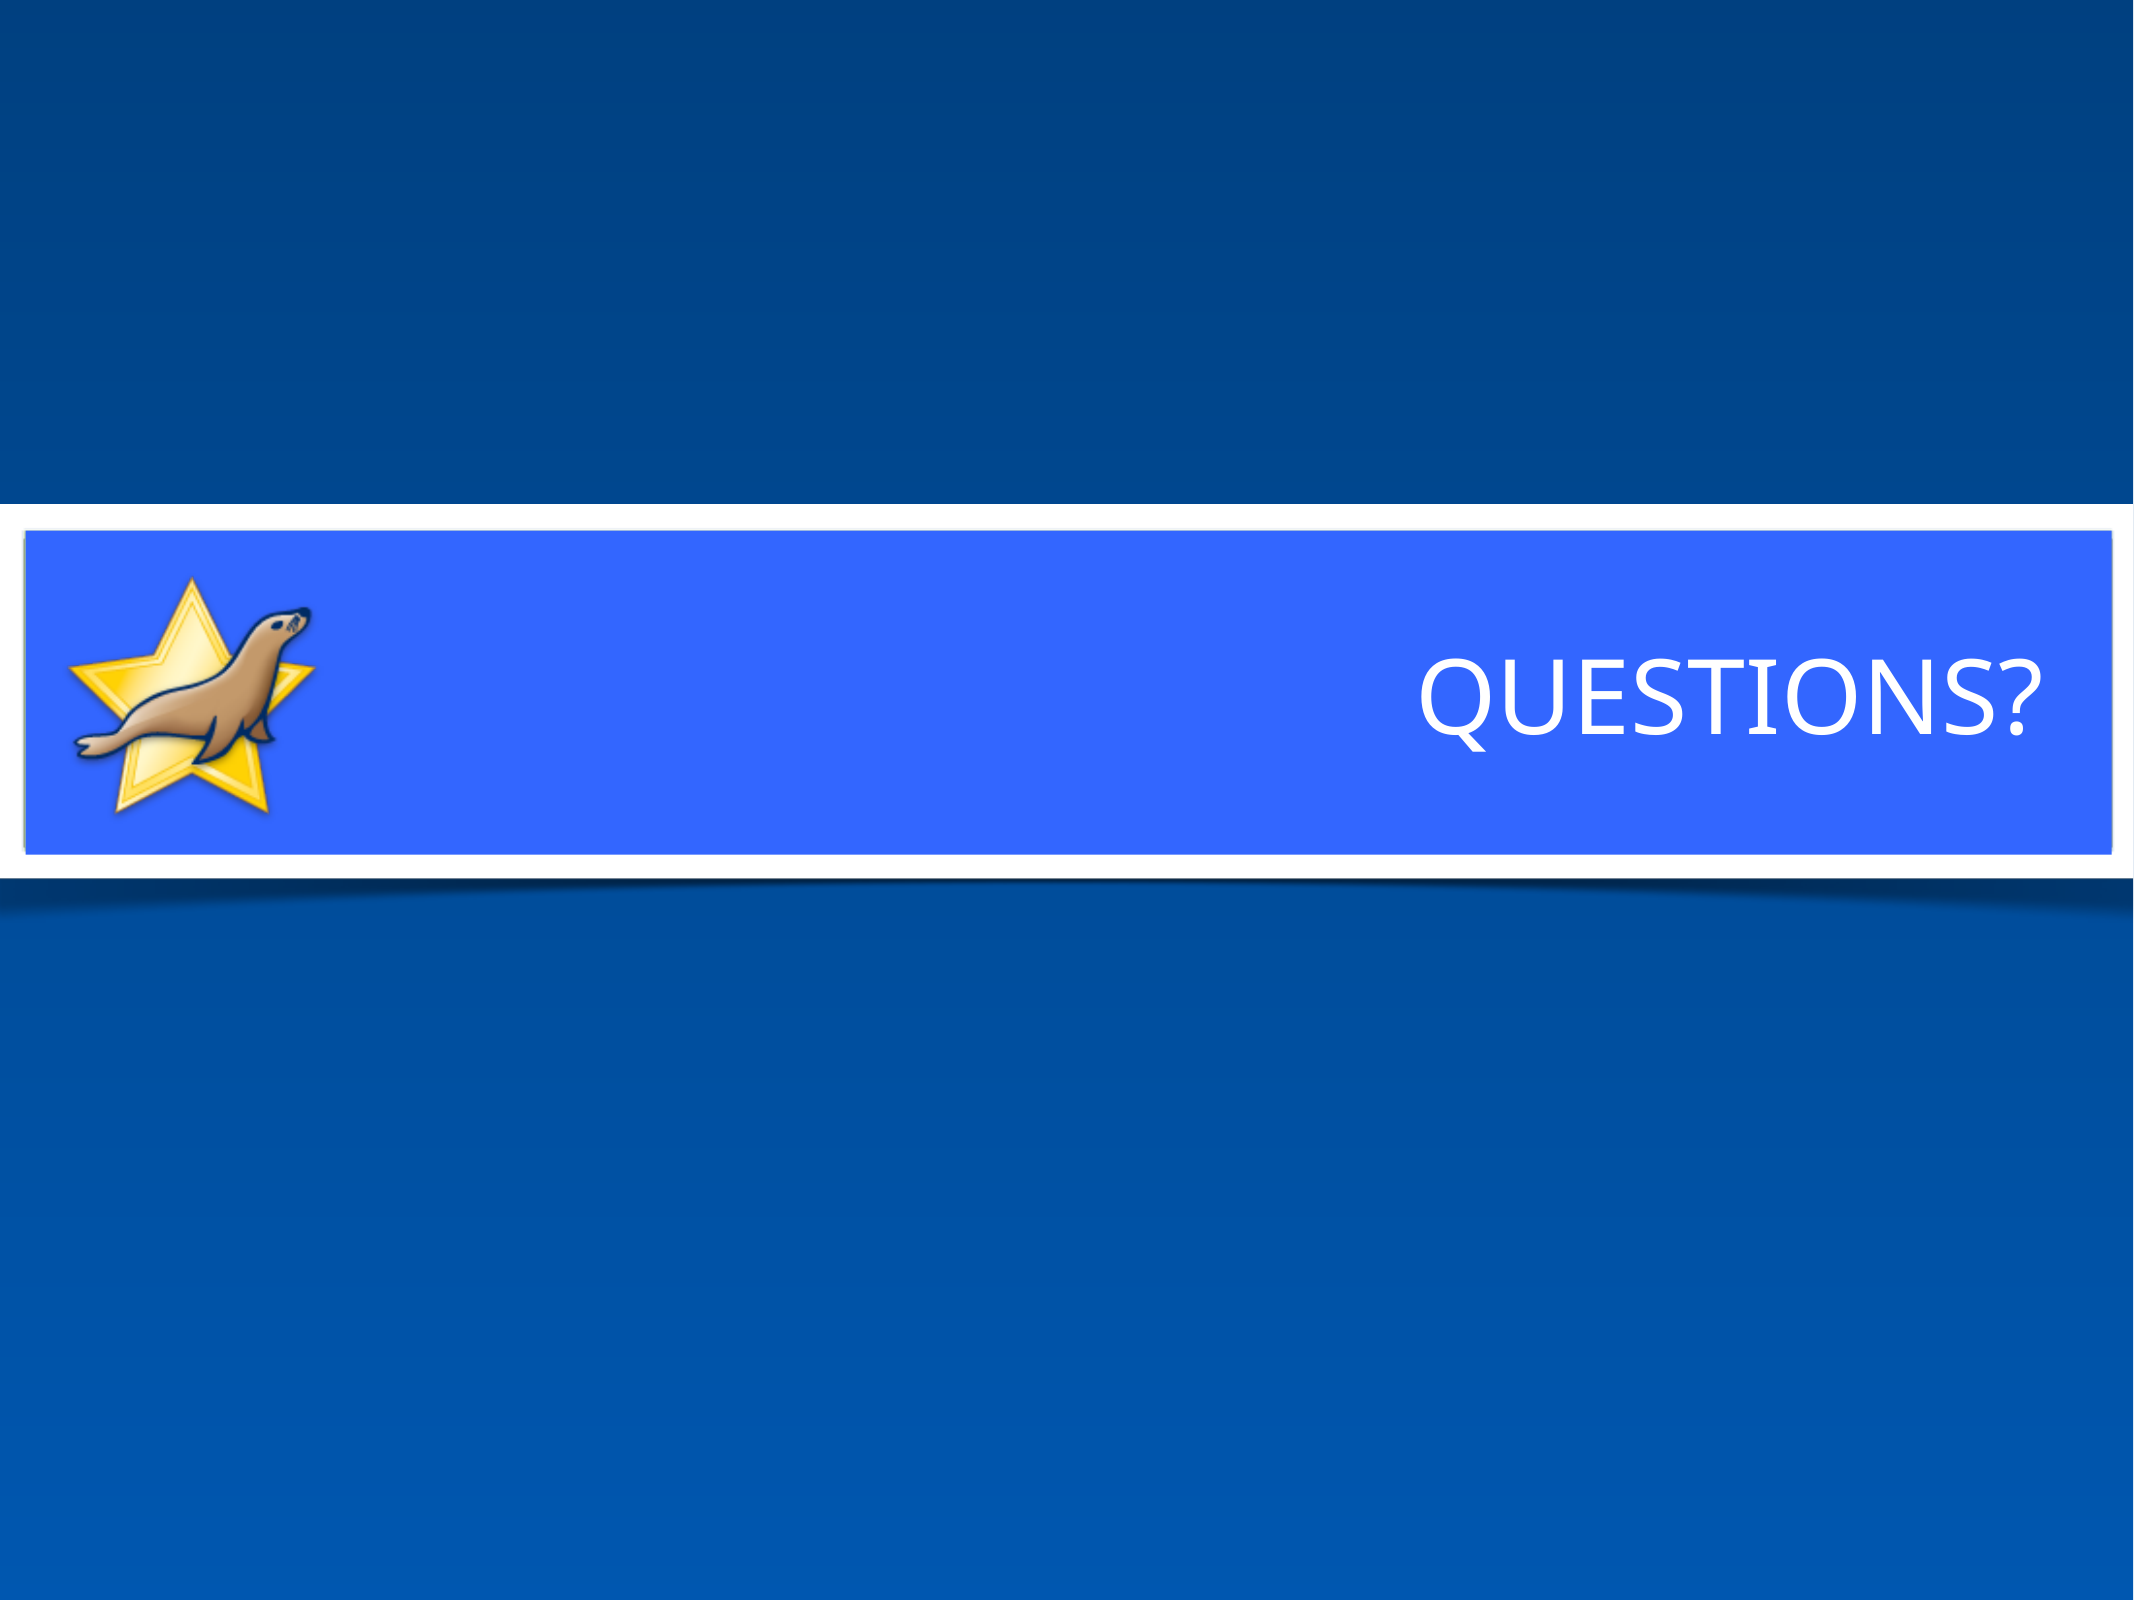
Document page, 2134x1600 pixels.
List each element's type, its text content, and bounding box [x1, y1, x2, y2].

picture [0, 504, 2134, 923]
title QUESTIONS? [337, 562, 2063, 826]
